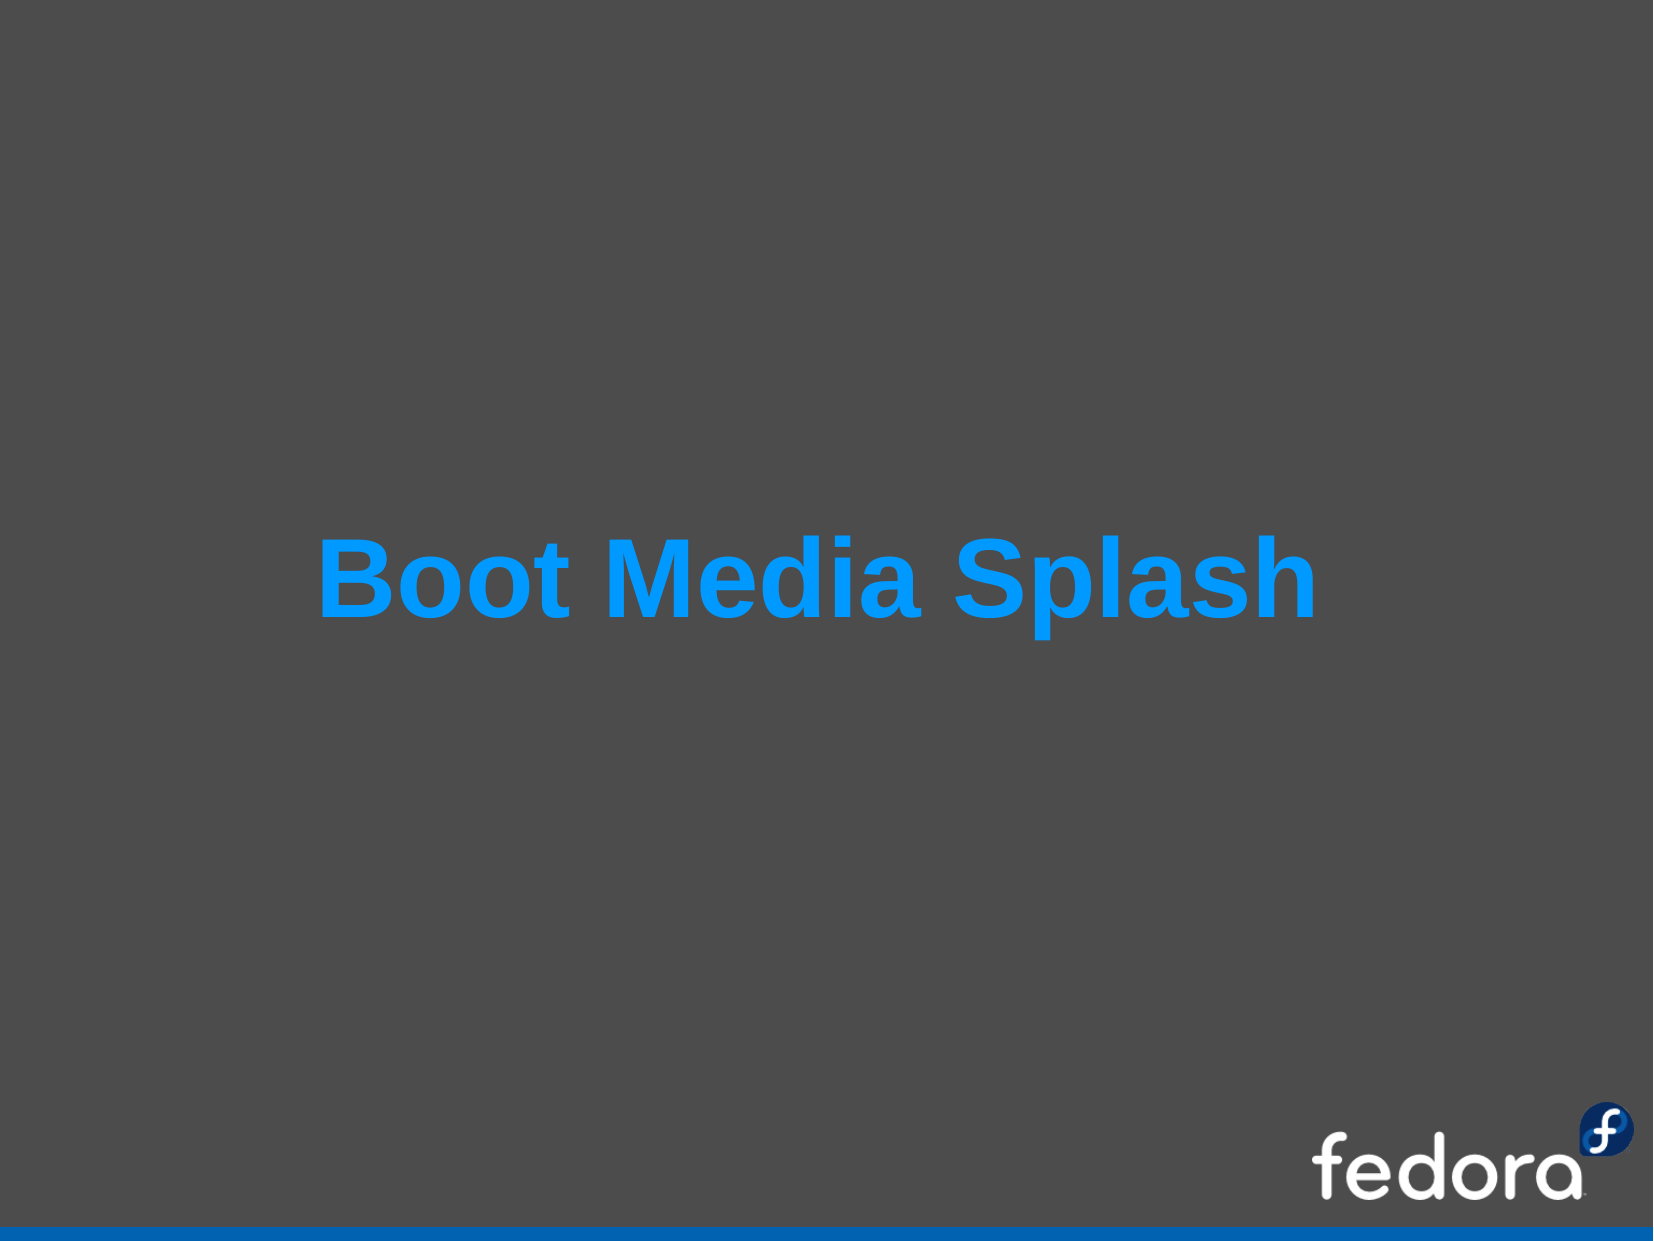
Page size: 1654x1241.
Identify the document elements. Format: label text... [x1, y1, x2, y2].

picture [1312, 1102, 1634, 1200]
title Boot Media Splash [112, 75, 1524, 1082]
